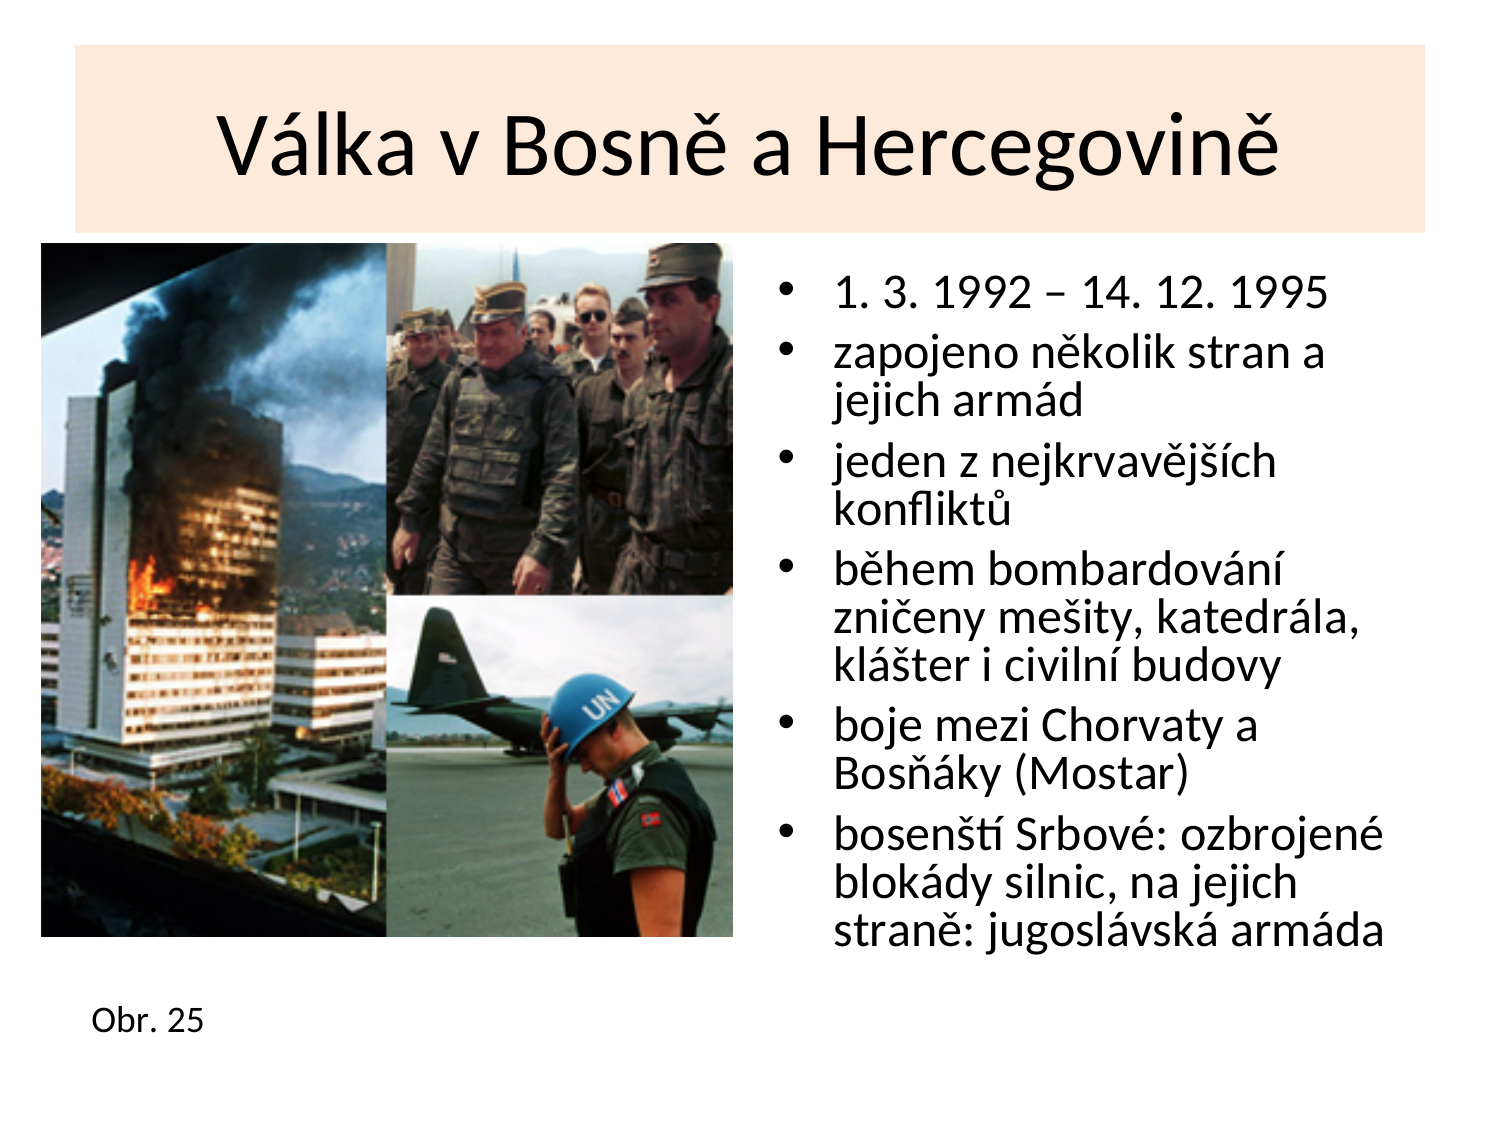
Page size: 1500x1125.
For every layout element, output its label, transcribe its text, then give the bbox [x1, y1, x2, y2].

list 1. 3. 1992 – 14. 12. 1995 zapojeno několik stran a jejich armád jeden z nejkrvavějších konfliktů během bombardování zničeny mešity, katedrála, klášter i civilní budovy boje mezi Chorvaty a Bosňáky (Mostar) bosenští Srbové: ozbrojené blokády silnic, na jejich straně: jugoslávská armáda [762, 262, 1426, 1100]
title Válka v Bosně a Hercegovině [75, 45, 1426, 233]
text_box Obr. 25 [76, 987, 1169, 1049]
text_box [41, 243, 733, 937]
